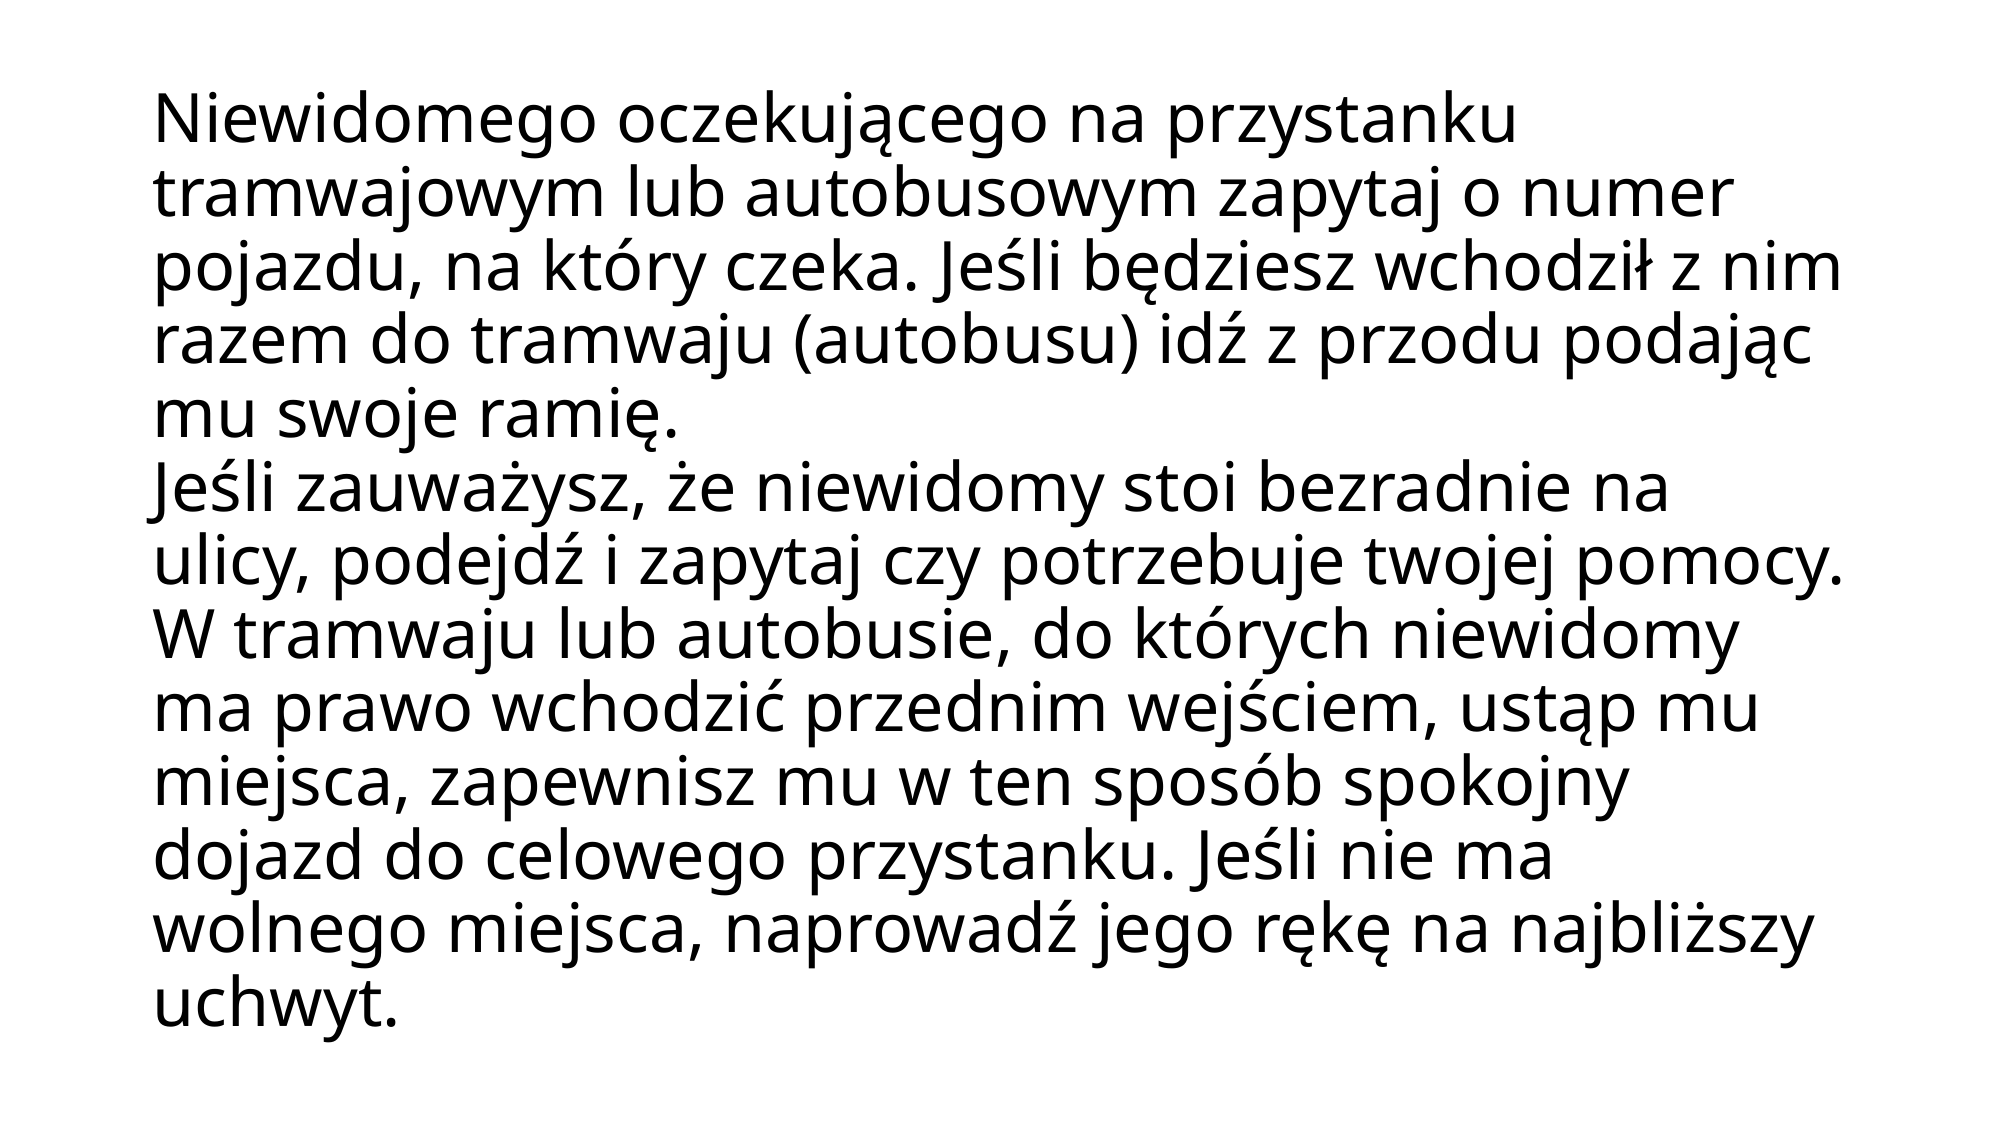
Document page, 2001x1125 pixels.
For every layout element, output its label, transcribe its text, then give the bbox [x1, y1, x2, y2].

title Niewidomego oczekującego na przystanku tramwajowym lub autobusowym zapytaj o numer pojazdu, na który czeka. Jeśli będziesz wchodził z nim razem do tramwaju (autobusu) idź z przodu podając mu swoje ramię. Jeśli zauważysz, że niewidomy stoi bezradnie na ulicy, podejdź i zapytaj czy potrzebuje twojej pomocy. W tramwaju lub autobusie, do których niewidomy ma prawo wchodzić przednim wejściem, ustąp mu miejsca, zapewnisz mu w ten sposób spokojny dojazd do celowego przystanku. Jeśli nie ma wolnego miejsca, naprowadź jego rękę na najbliższy uchwyt. [137, 38, 1863, 1087]
